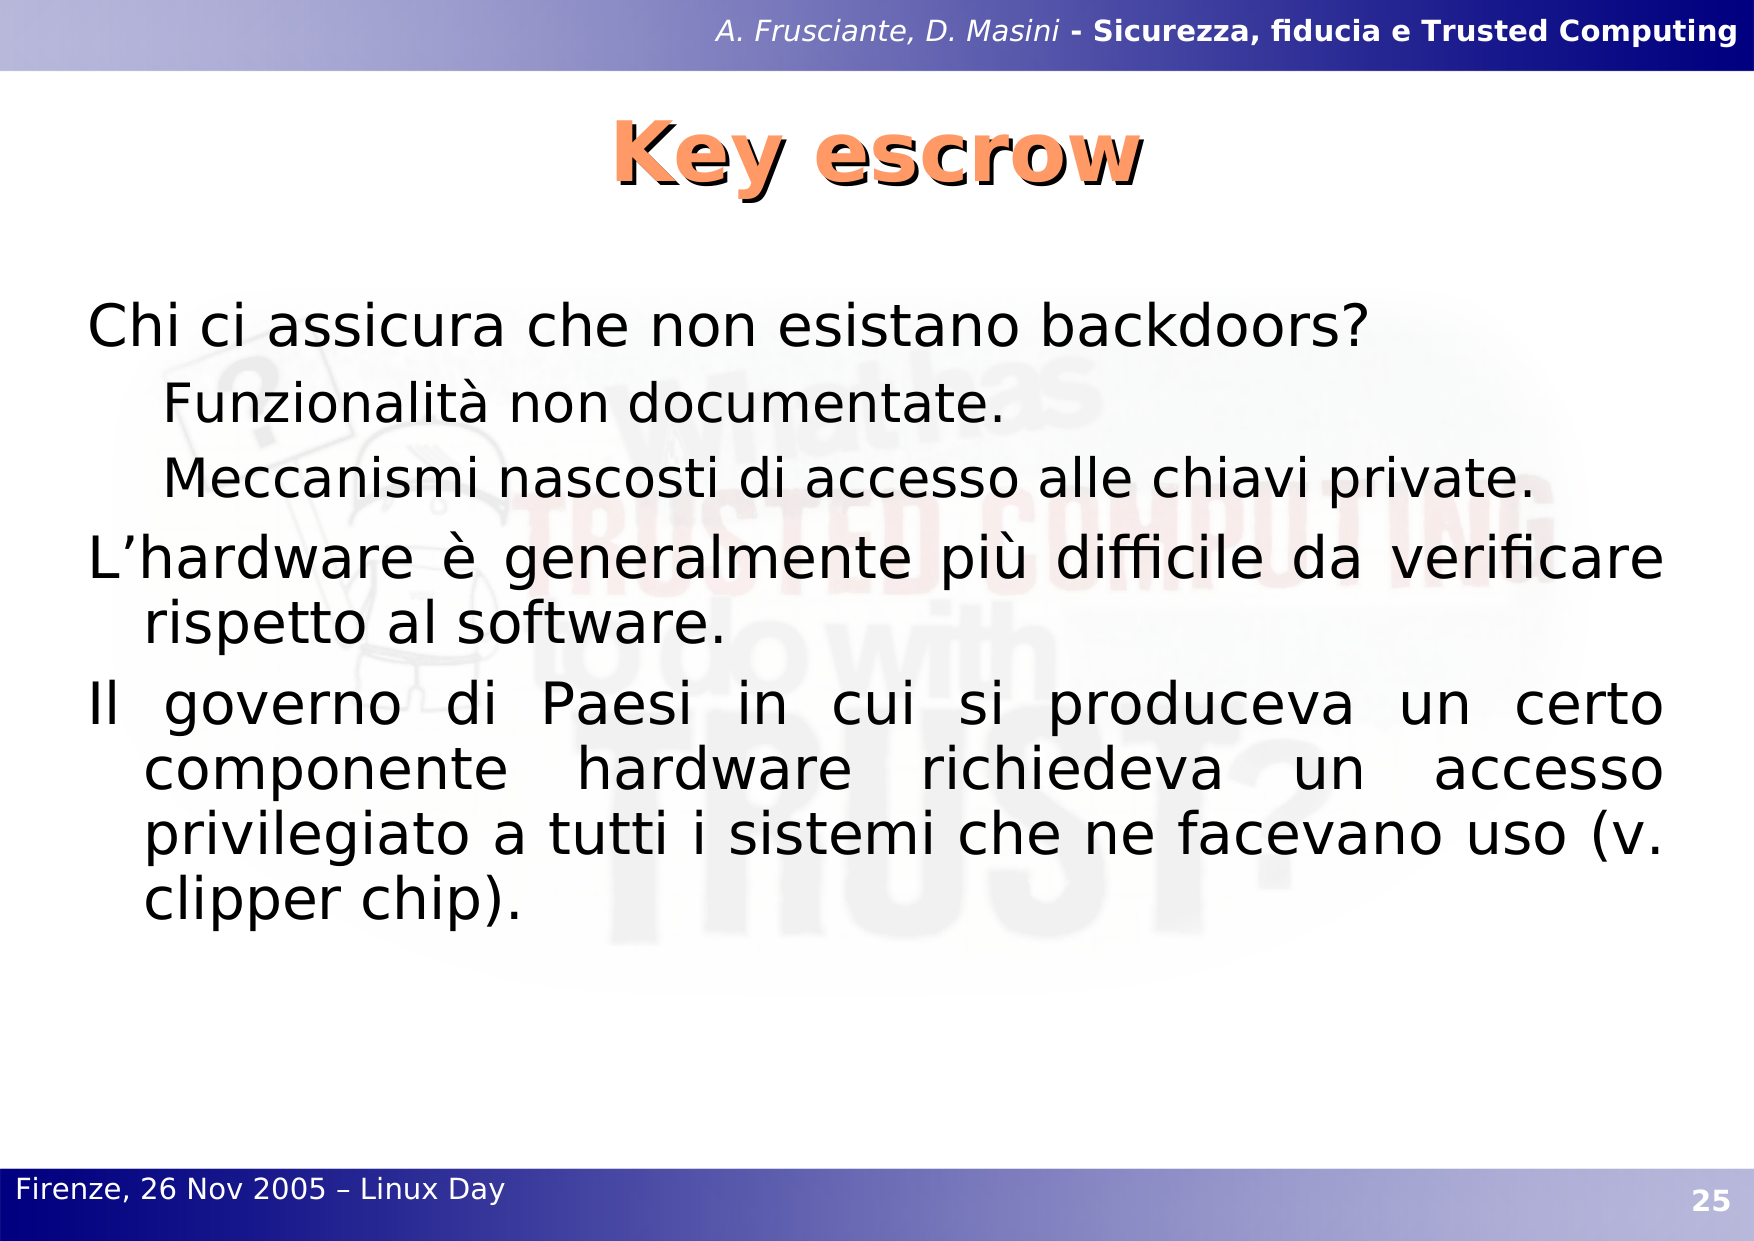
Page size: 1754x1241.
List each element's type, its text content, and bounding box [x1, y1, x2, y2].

picture [0, 0, 1754, 1241]
title Key escrow [87, 49, 1666, 257]
text_box <numero> [1641, 1185, 1732, 1223]
text_box A. Frusciante, D. Masini - Sicurezza, fiducia e Trusted Computing [602, 7, 1754, 63]
text_box Firenze, 26 Nov 2005 – Linux Day [0, 1175, 763, 1234]
list Chi ci assicura che non esistano backdoors? Funzionalità non documentate. Meccanismi nascosti di accesso alle chiavi private. L’hardware è generalmente più difficile da verificare rispetto al software. Il governo di Paesi in cui si produceva un certo componente hardware richiedeva un accesso privilegiato a tutti i sistemi che ne facevano uso (v. clipper chip). [87, 294, 1666, 1142]
